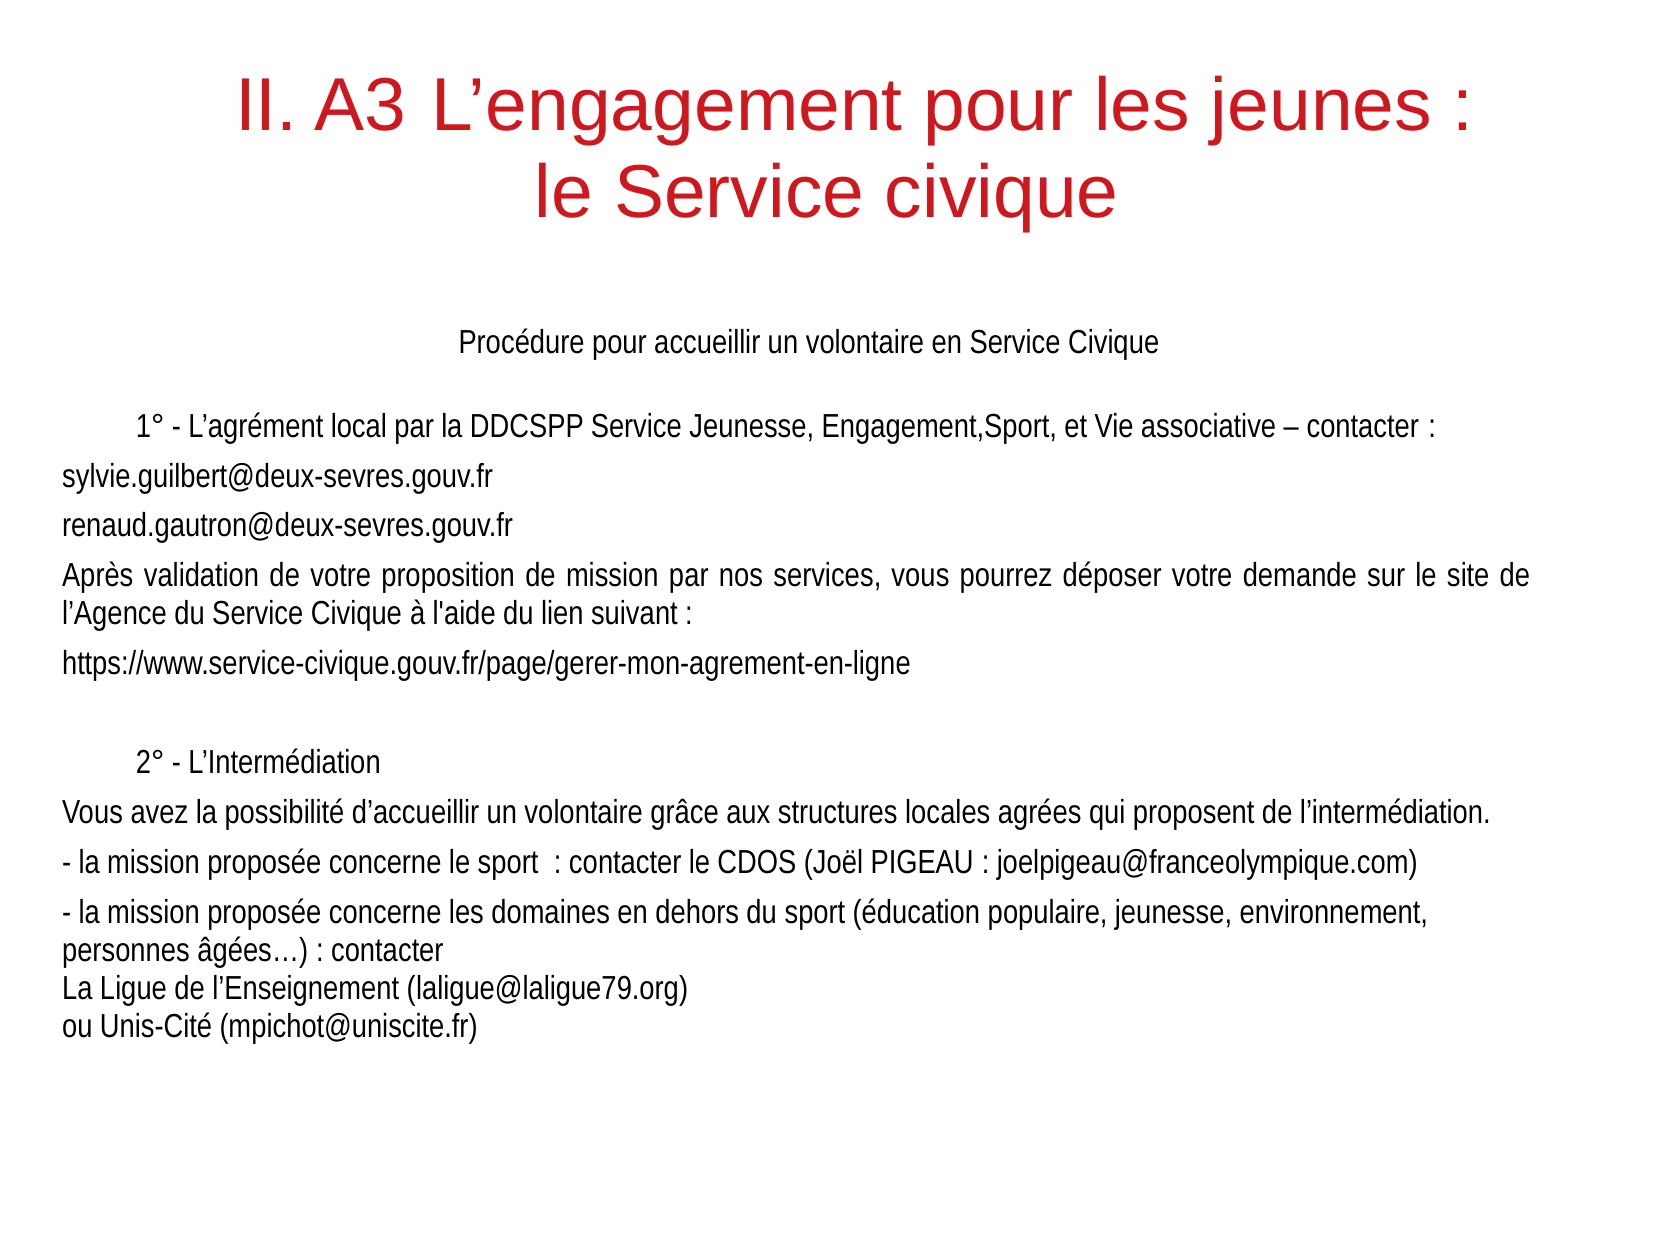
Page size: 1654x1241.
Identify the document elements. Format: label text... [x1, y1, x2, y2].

text_box Procédure pour accueillir un volontaire en Service Civique 1° - L’agrément local par la DDCSPP Service Jeunesse, Engagement,Sport, et Vie associative – contacter : sylvie.guilbert@deux-sevres.gouv.fr renaud.gautron@deux-sevres.gouv.fr Après validation de votre proposition de mission par nos services, vous pourrez déposer votre demande sur le site de l’Agence du Service Civique à l'aide du lien suivant : https://www.service-civique.gouv.fr/page/gerer-mon-agrement-en-ligne 2° - L’Intermédiation Vous avez la possibilité d’accueillir un volontaire grâce aux structures locales agrées qui proposent de l’intermédiation. - la mission proposée concerne le sport : contacter le CDOS (Joël PIGEAU : joelpigeau@franceolympique.com) - la mission proposée concerne les domaines en dehors du sport (éducation populaire, jeunesse, environnement, personnes âgées…) : contacter La Ligue de l’Enseignement (laligue@laligue79.org) ou Unis-Cité (mpichot@uniscite.fr) [47, 295, 1548, 1156]
title II. A3 L’engagement pour les jeunes : le Service civique [82, 47, 1571, 234]
